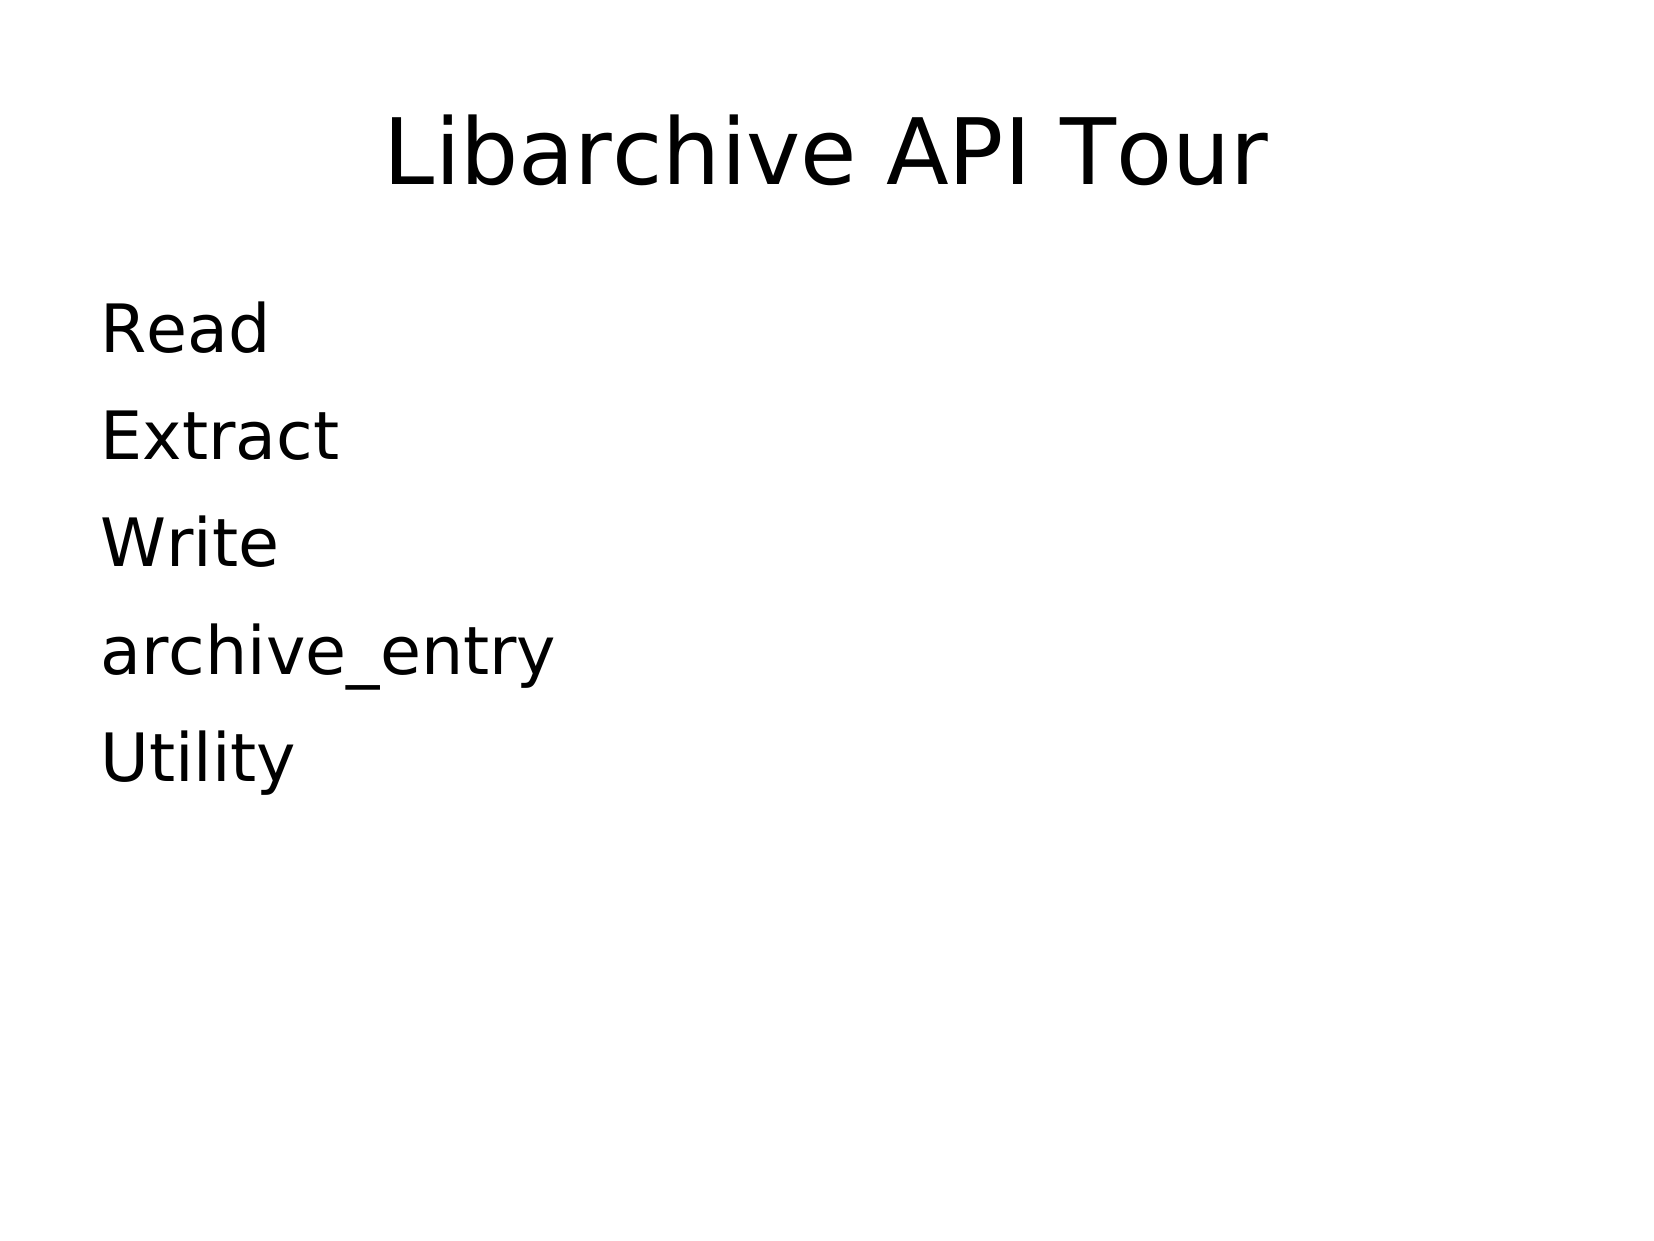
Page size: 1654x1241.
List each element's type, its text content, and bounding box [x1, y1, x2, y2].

list Read Extract Write archive_entry Utility [82, 290, 1571, 1094]
title Libarchive API Tour [82, 49, 1571, 257]
